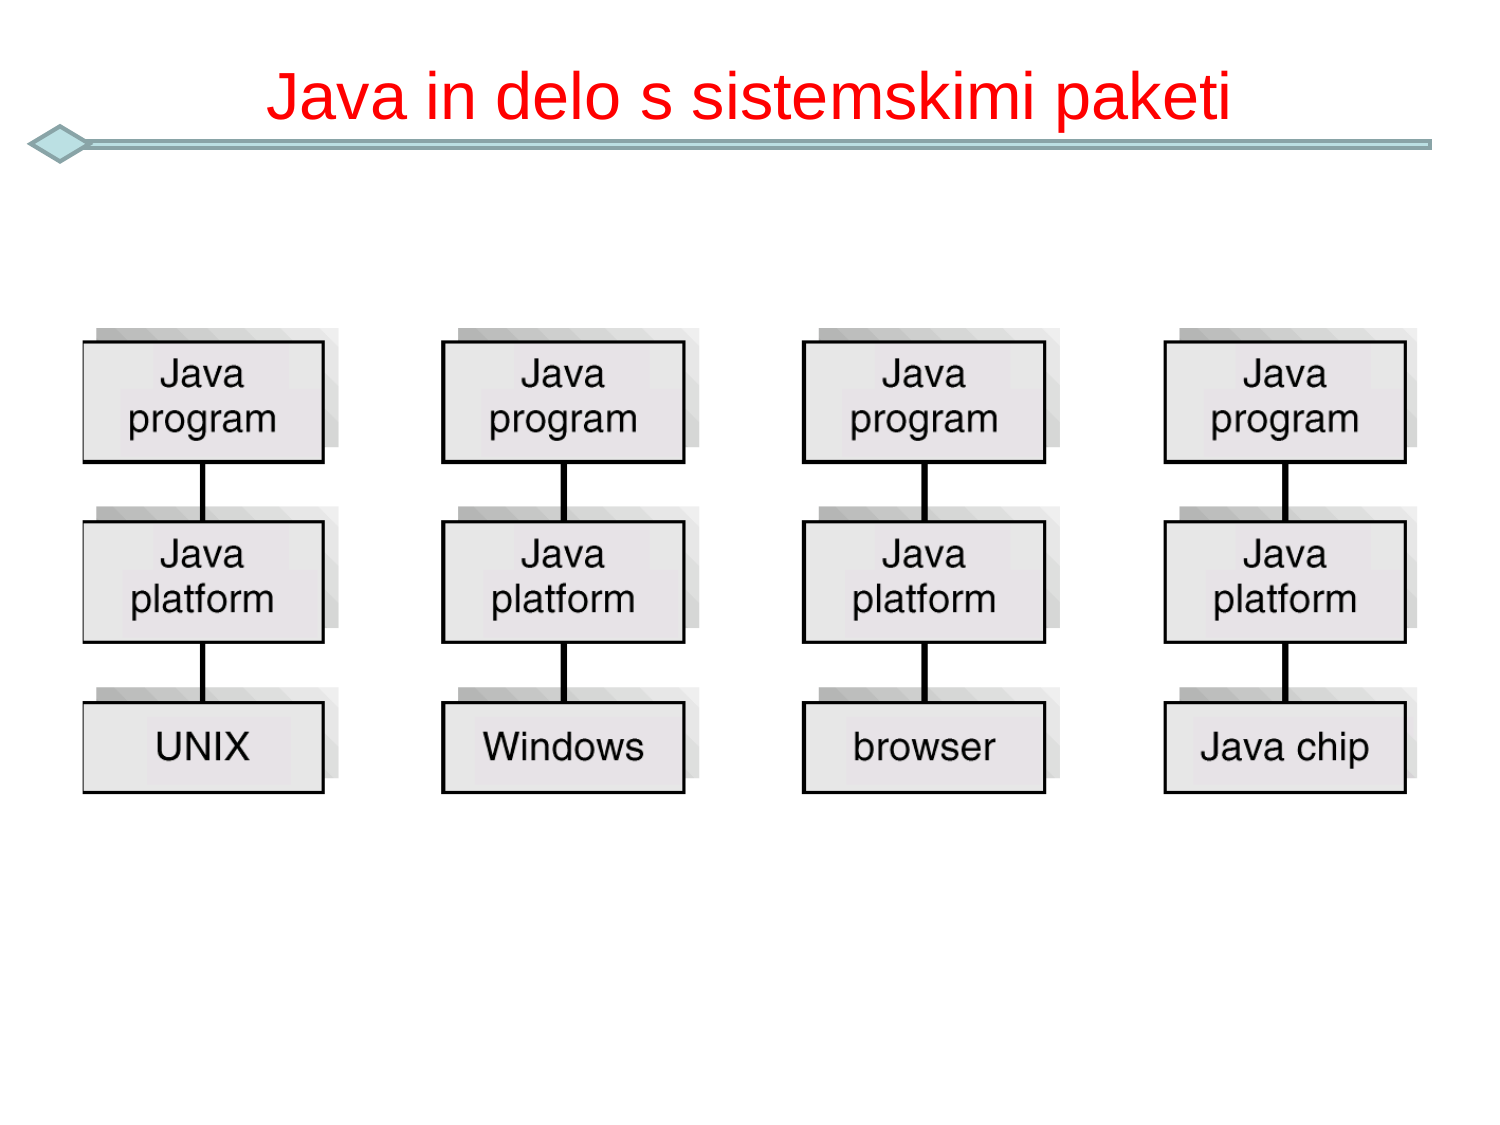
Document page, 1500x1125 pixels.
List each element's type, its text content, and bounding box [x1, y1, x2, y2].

title Java in delo s sistemskimi paketi [75, 45, 1426, 141]
picture [82, 328, 1418, 797]
